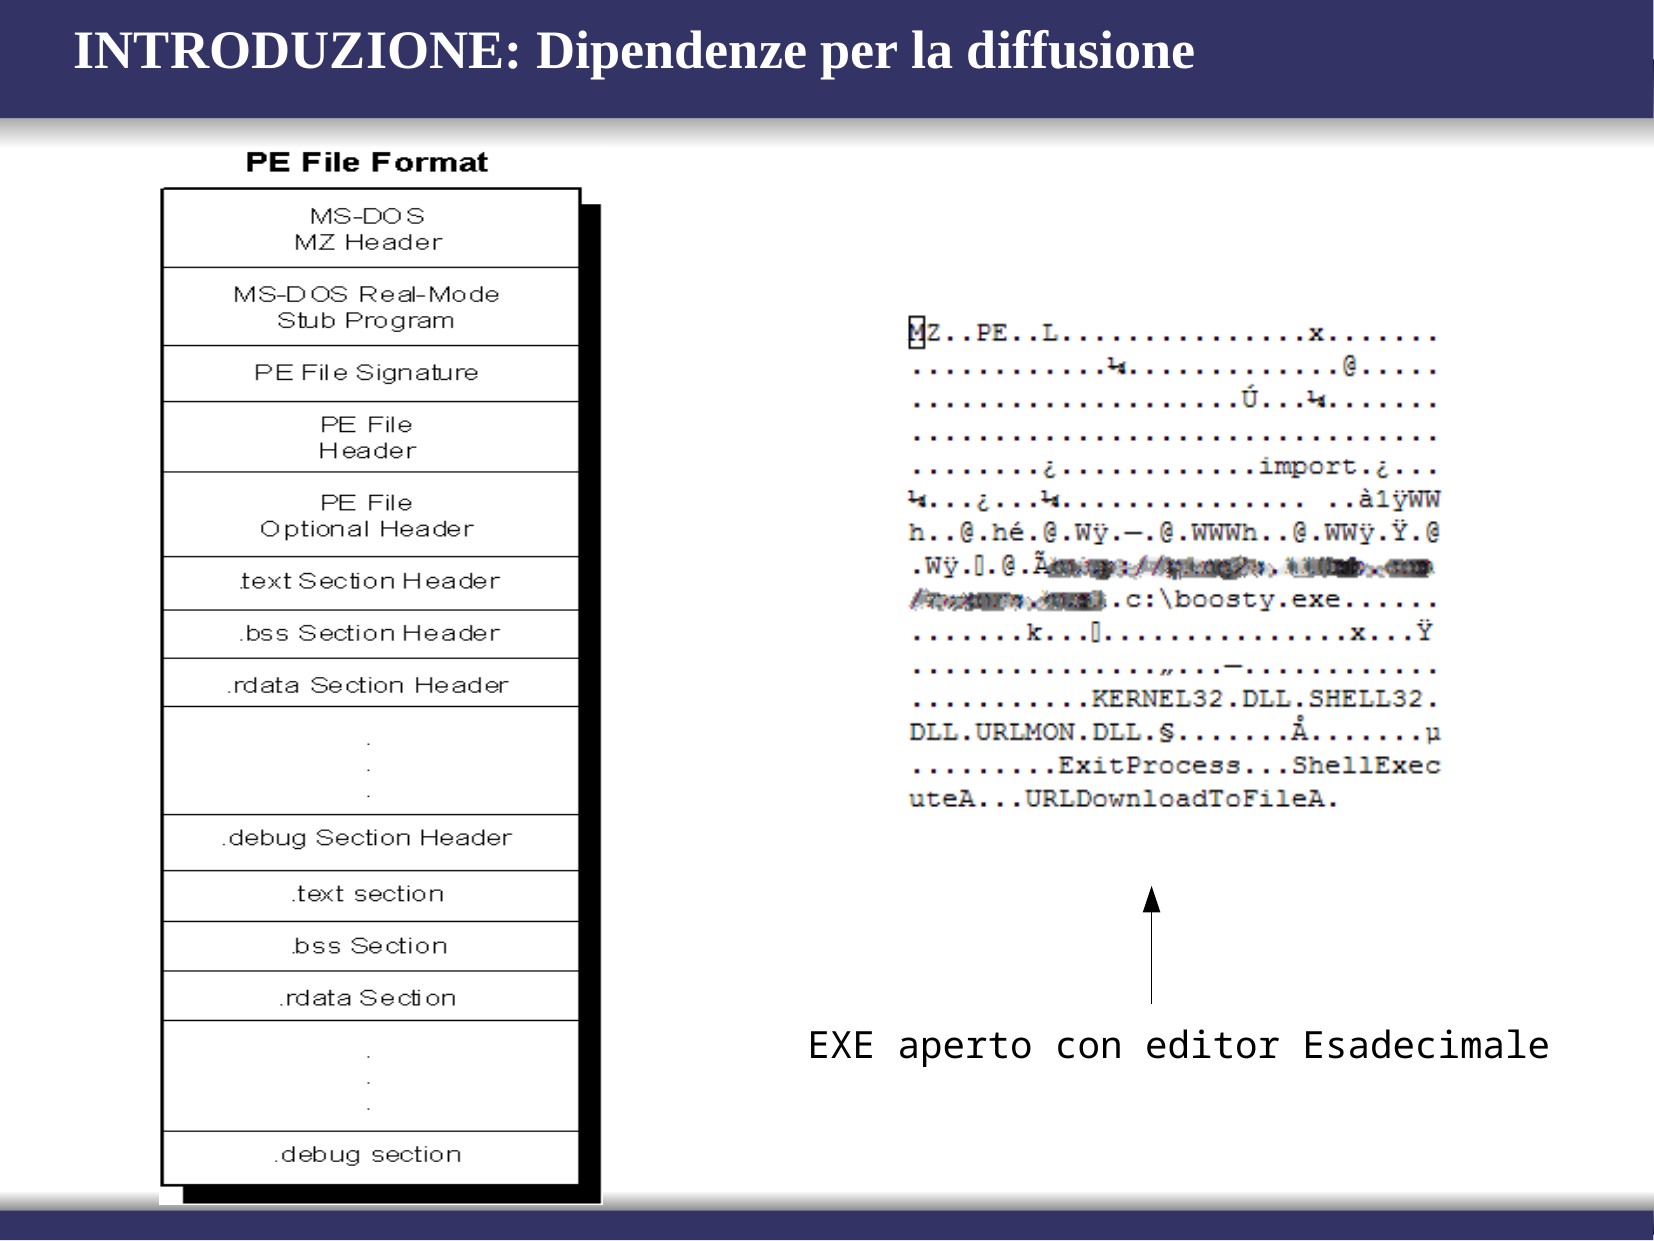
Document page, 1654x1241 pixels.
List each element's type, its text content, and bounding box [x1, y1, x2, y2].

picture [880, 310, 1477, 857]
text_box [0, 1192, 1654, 1241]
text_box EXE aperto con editor Esadecimale [792, 1010, 1565, 1063]
text_box INTRODUZIONE: Dipendenze per la diffusione [59, 12, 1211, 89]
picture [159, 147, 603, 1205]
text_box [0, 0, 1654, 148]
